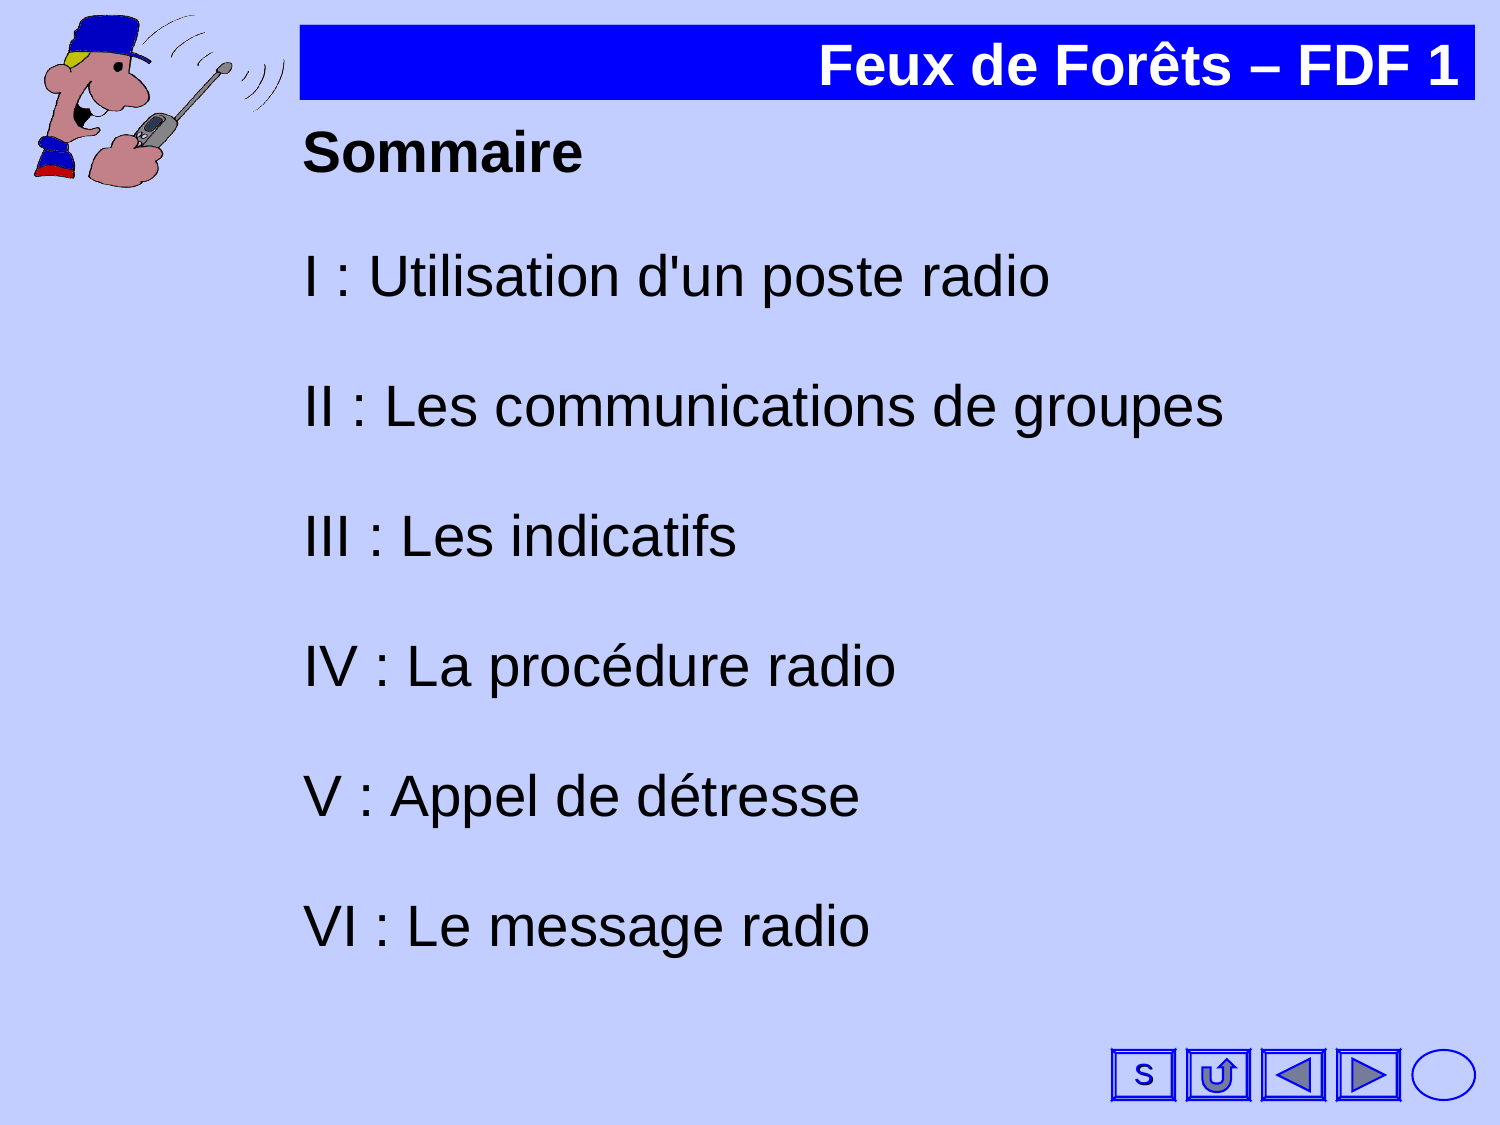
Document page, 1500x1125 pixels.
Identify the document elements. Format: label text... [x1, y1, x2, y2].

text_box I : Utilisation d'un poste radio II : Les communications de groupes III : Les indicatifs IV : La procédure radio V : Appel de détresse VI : Le message radio [288, 236, 1241, 967]
text_box Sommaire [296, 112, 600, 193]
text_box Feux de Forêts – FDF 1 [299, 24, 1475, 100]
picture [0, 0, 296, 207]
text_box [1412, 1049, 1476, 1101]
